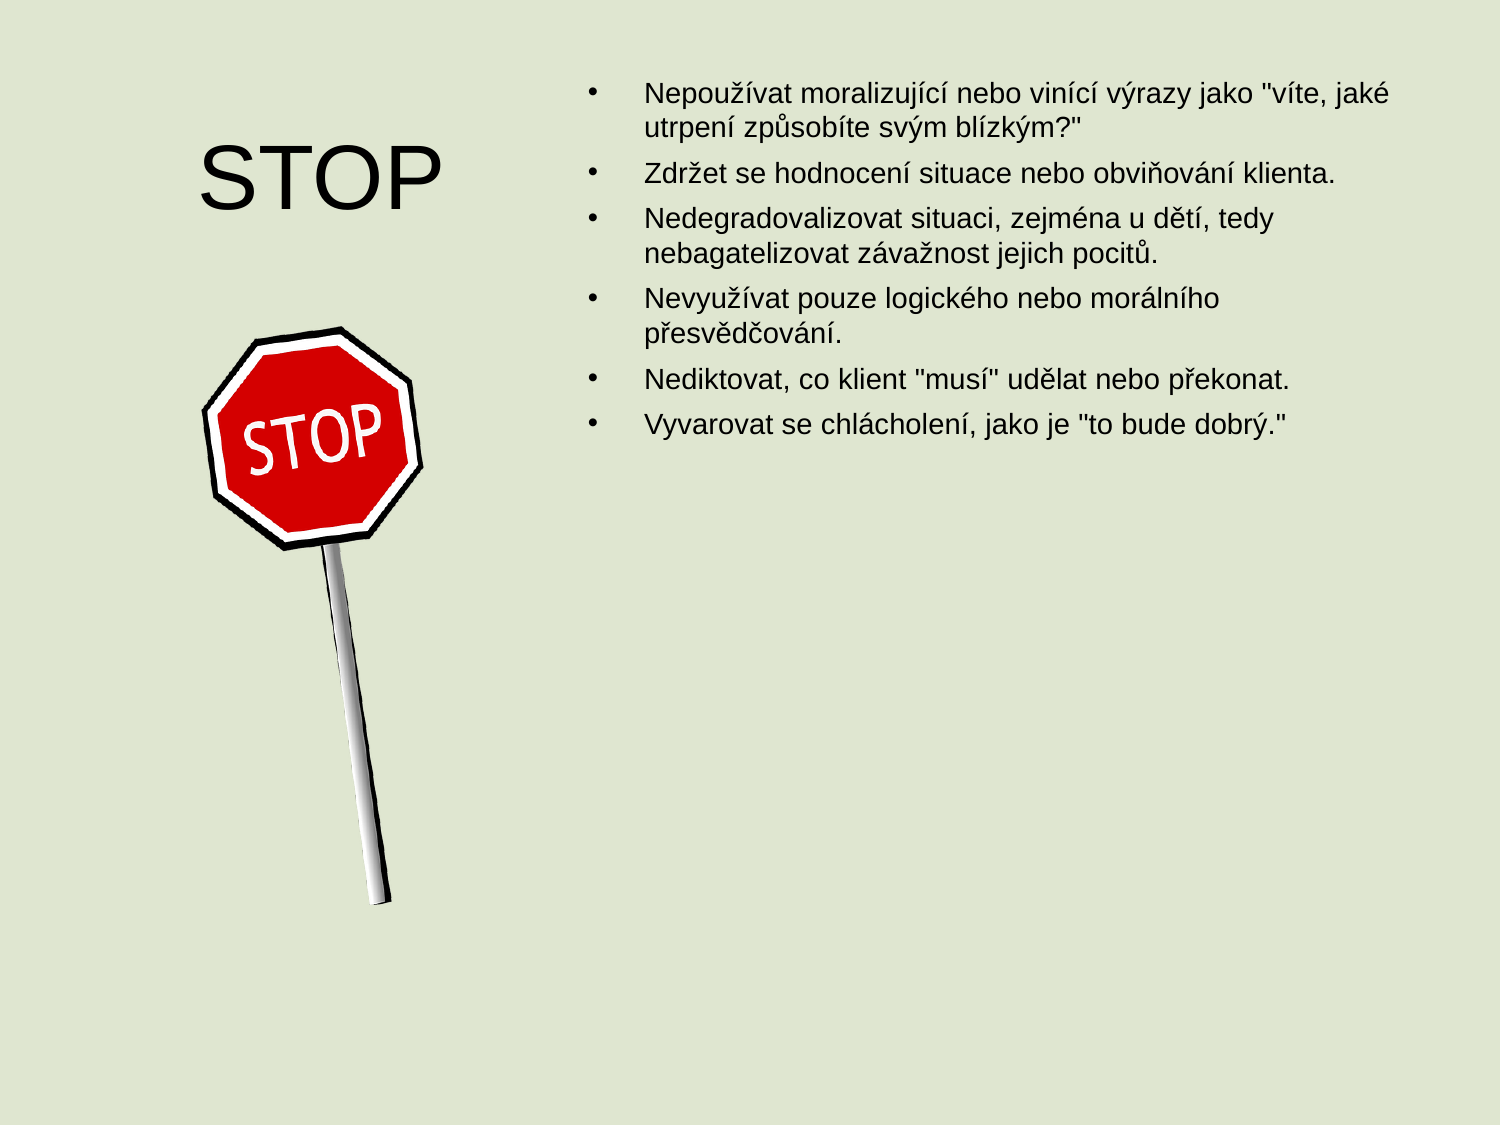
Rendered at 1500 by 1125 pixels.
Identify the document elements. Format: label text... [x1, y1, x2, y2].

list Nepoužívat moralizující nebo vinící výrazy jako "víte, jaké utrpení způsobíte svým blízkým?" Zdržet se hodnocení situace nebo obviňování klienta. Nedegradovalizovat situaci, zejména u dětí, tedy nebagatelizovat závažnost jejich pocitů. Nevyužívat pouze logického nebo morálního přesvědčování. Nediktovat, co klient "musí" udělat nebo překonat. Vyvarovat se chlácholení, jako je "to bude dobrý." [572, 66, 1412, 1027]
title STOP [75, 44, 569, 235]
list [75, 235, 569, 1005]
picture [171, 326, 453, 906]
